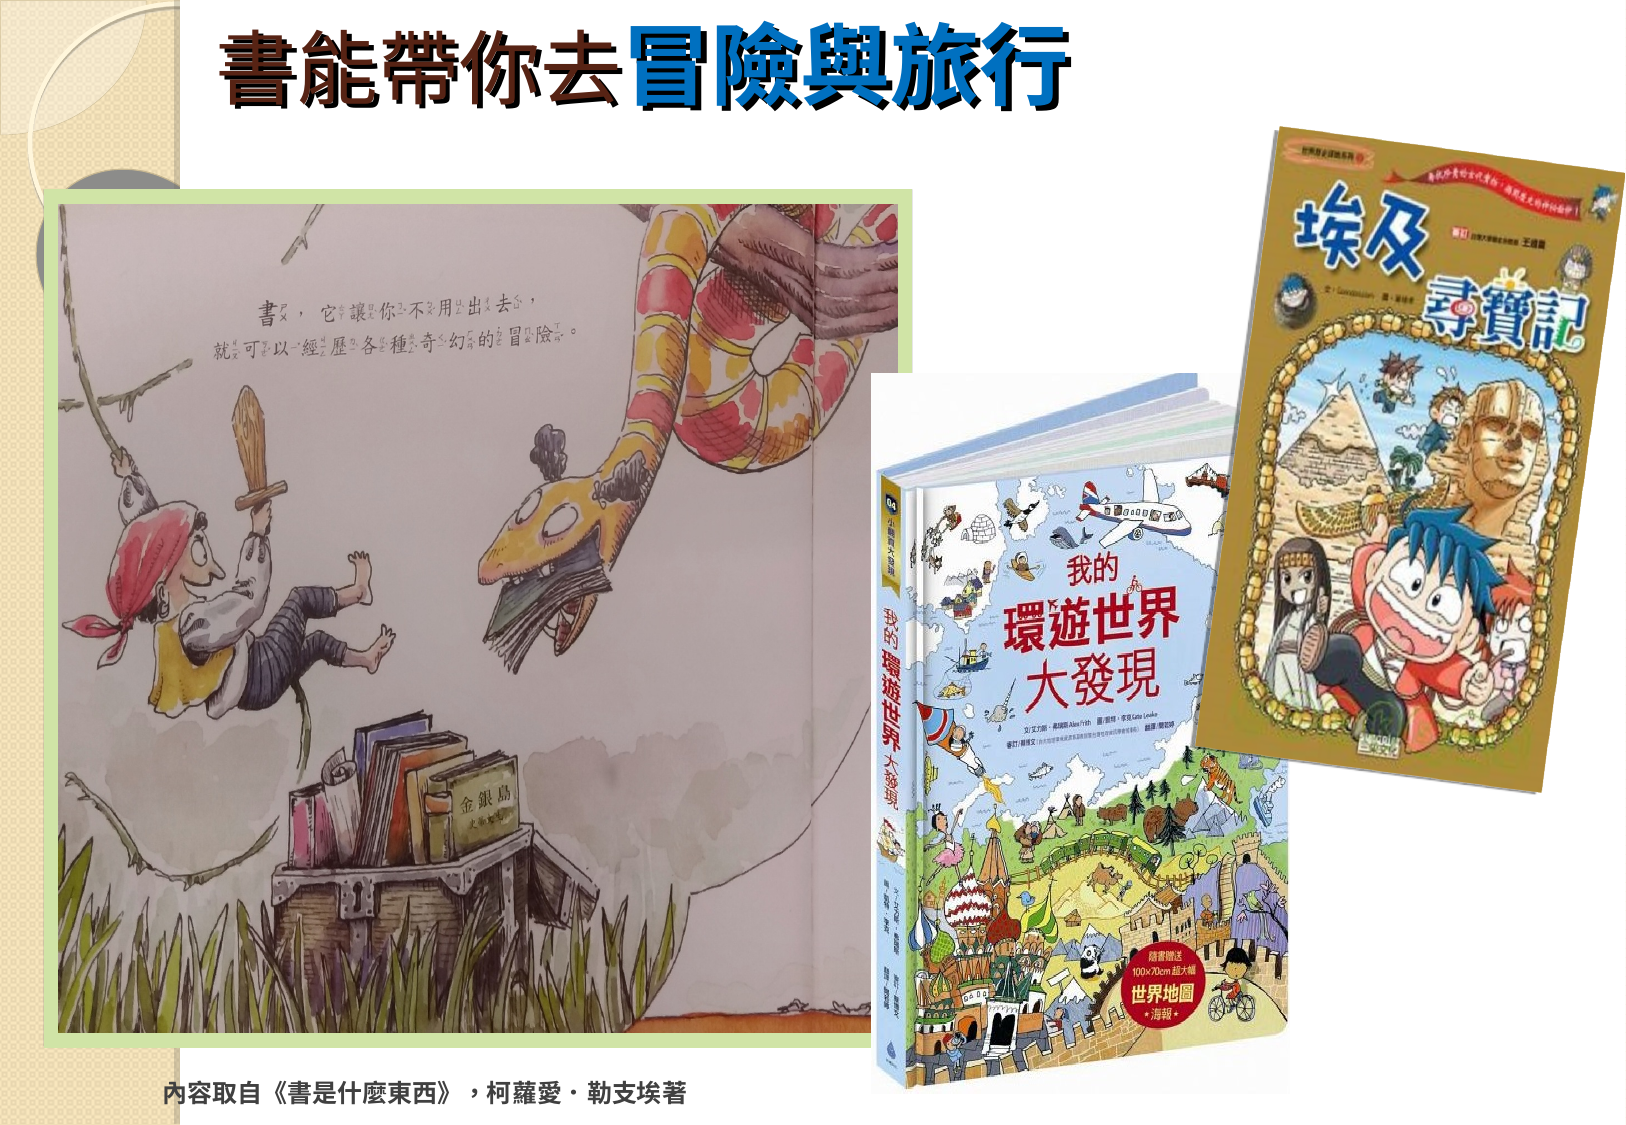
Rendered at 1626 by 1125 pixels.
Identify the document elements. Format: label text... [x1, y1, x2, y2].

title 書能帶你去冒險與旅行 [162, 0, 1522, 125]
text_box 內容取自《書是什麼東西》，柯蘿愛．勒支埃著 [0, 1070, 900, 1125]
picture [58, 125, 1625, 1094]
